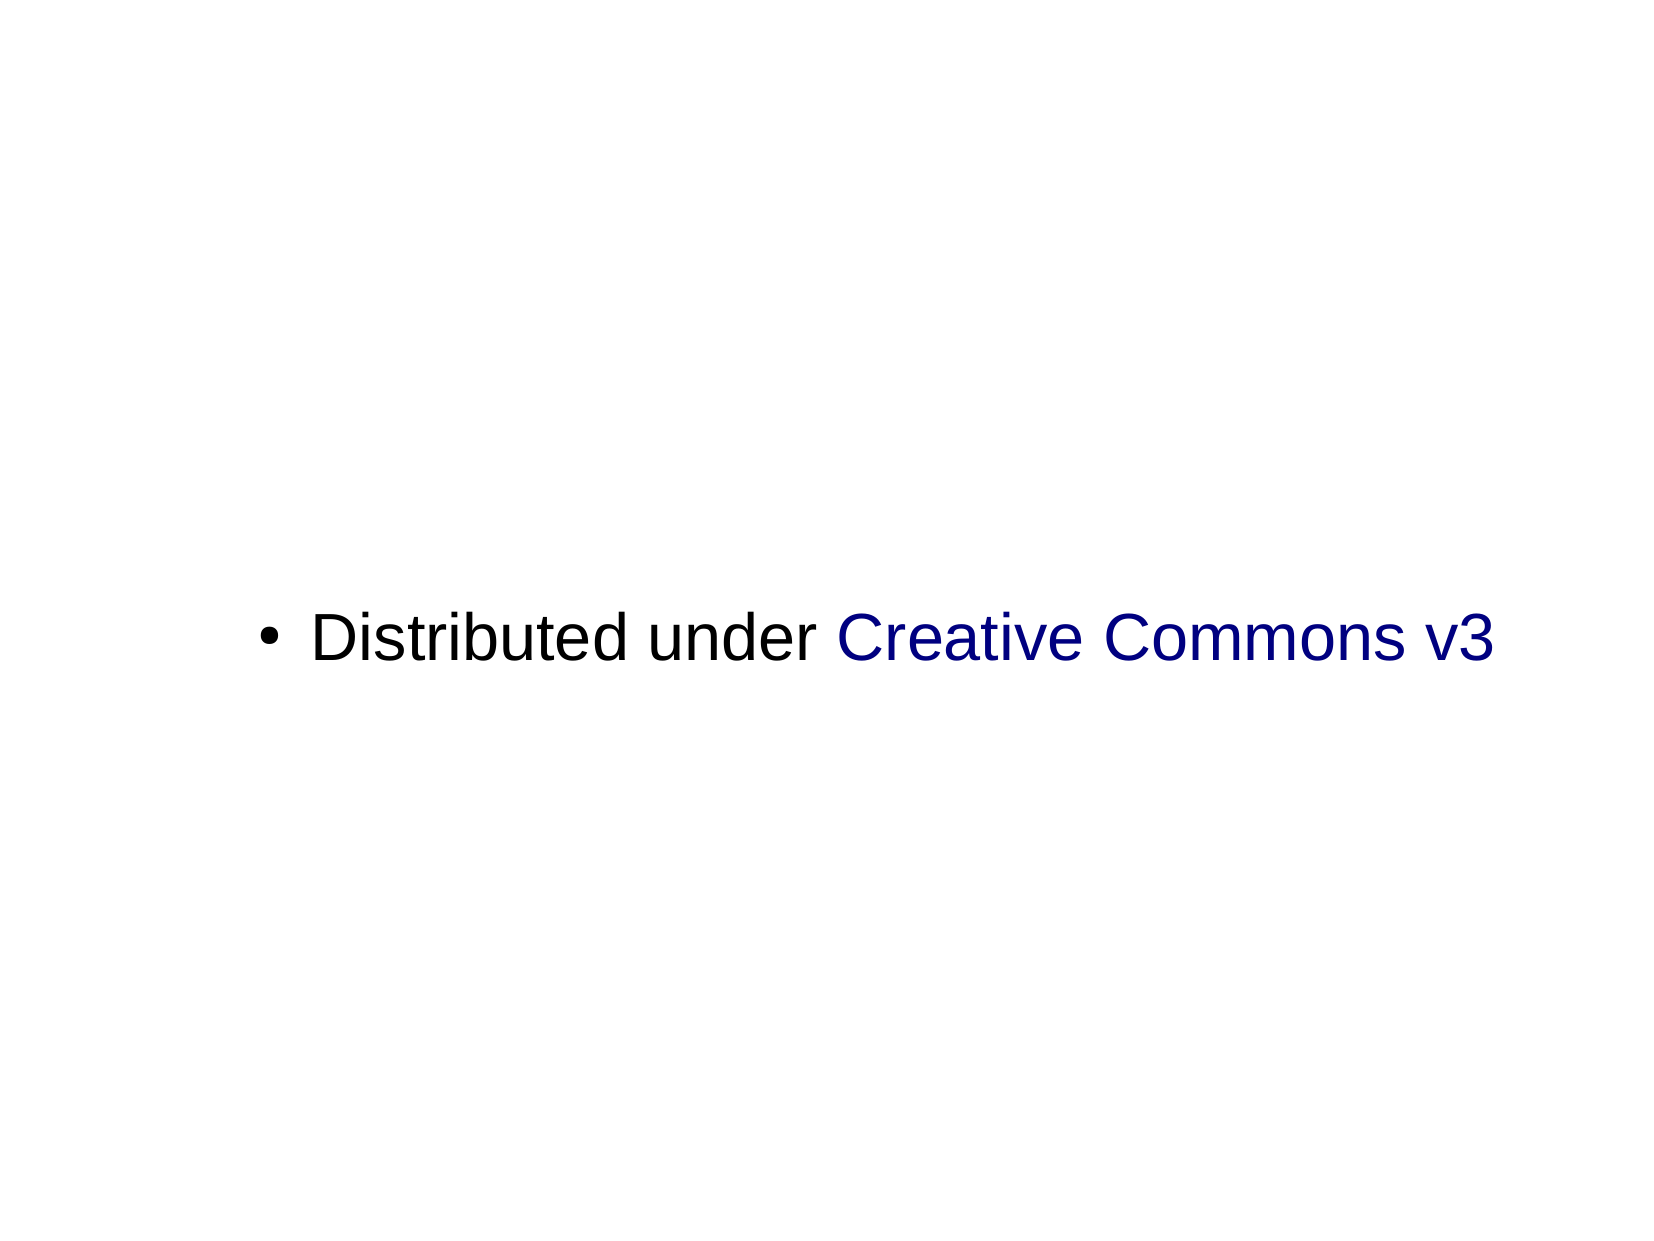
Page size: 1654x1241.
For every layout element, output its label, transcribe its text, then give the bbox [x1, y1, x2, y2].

text_box Distributed under Creative Commons v3 [240, 600, 1524, 690]
